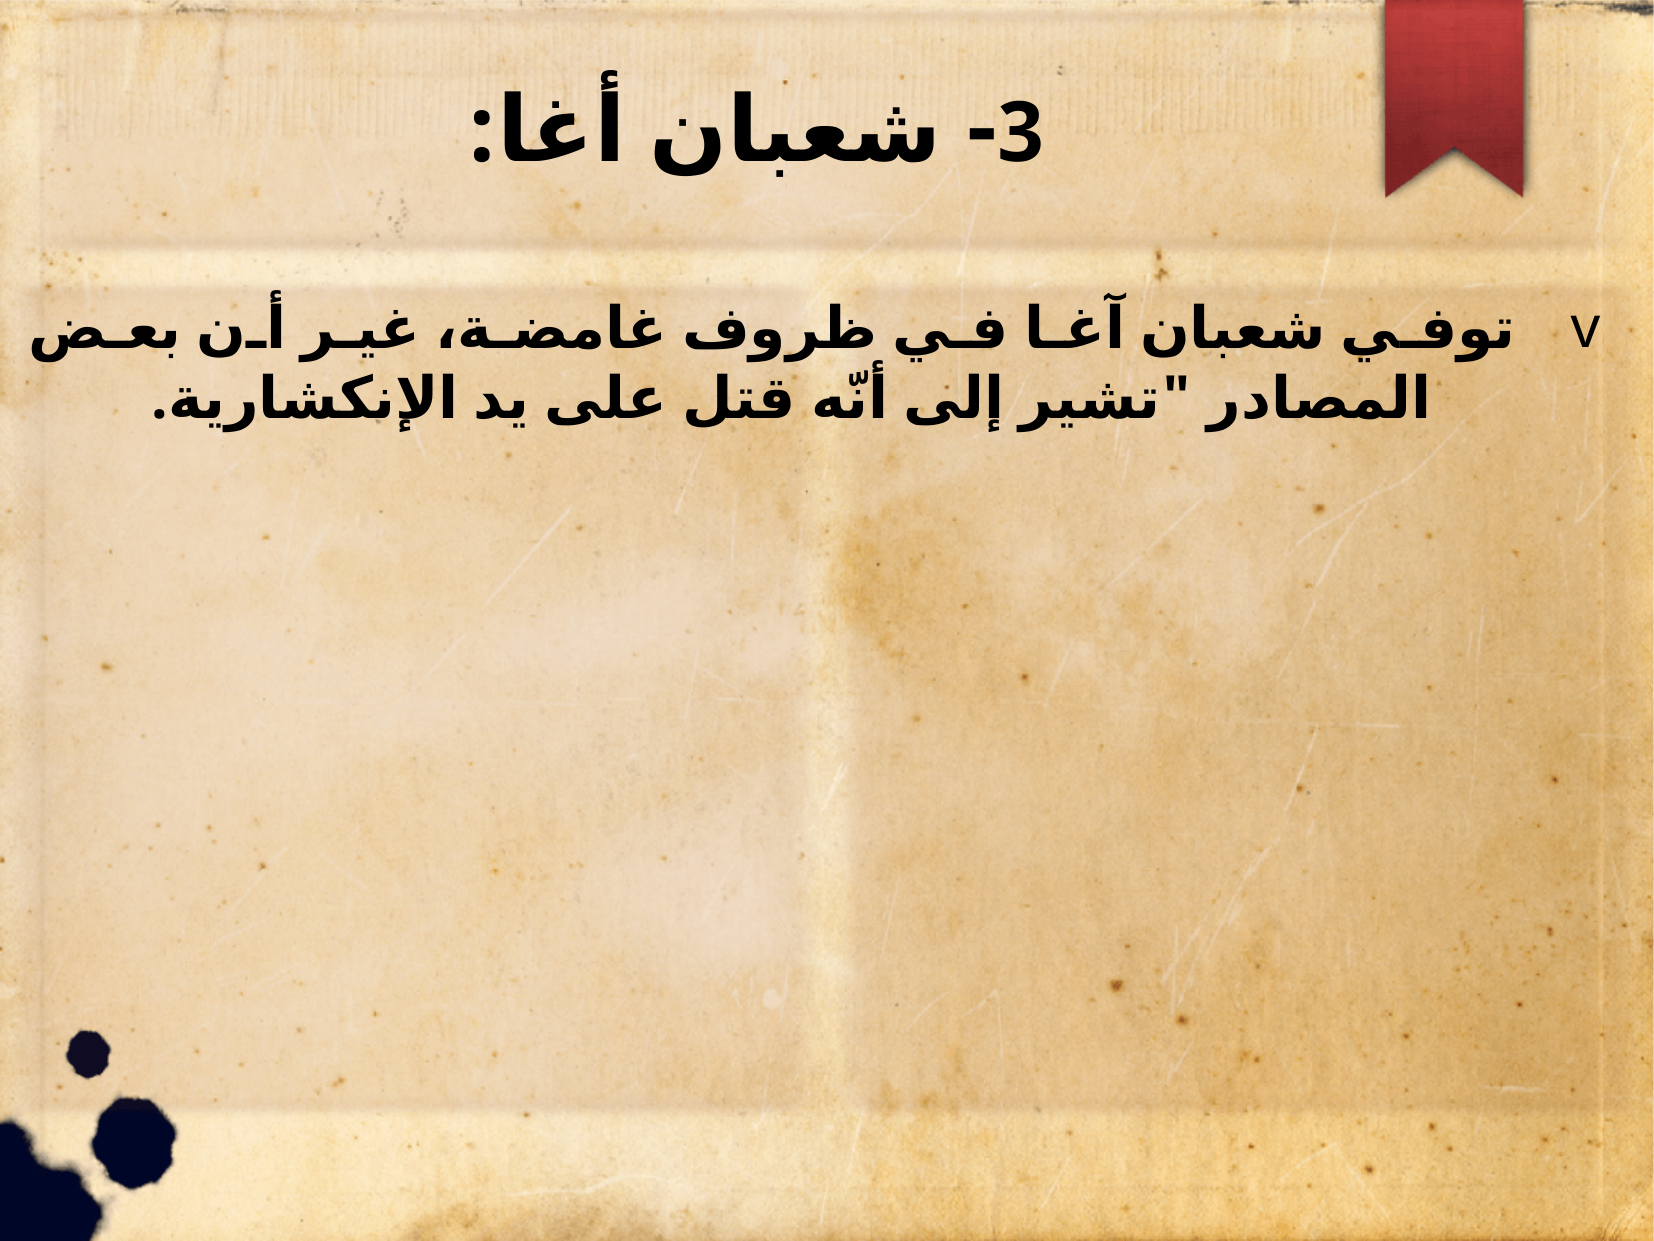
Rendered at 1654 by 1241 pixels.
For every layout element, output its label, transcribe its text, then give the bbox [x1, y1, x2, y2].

list توفي شعبان آغا في ظروف غامضة، غير أن بعض المصادر "تشير إلى أنّه قتل على يد الإنكشارية. [28, 290, 1601, 1207]
title 3- شعبان أغا: [123, 58, 1388, 176]
